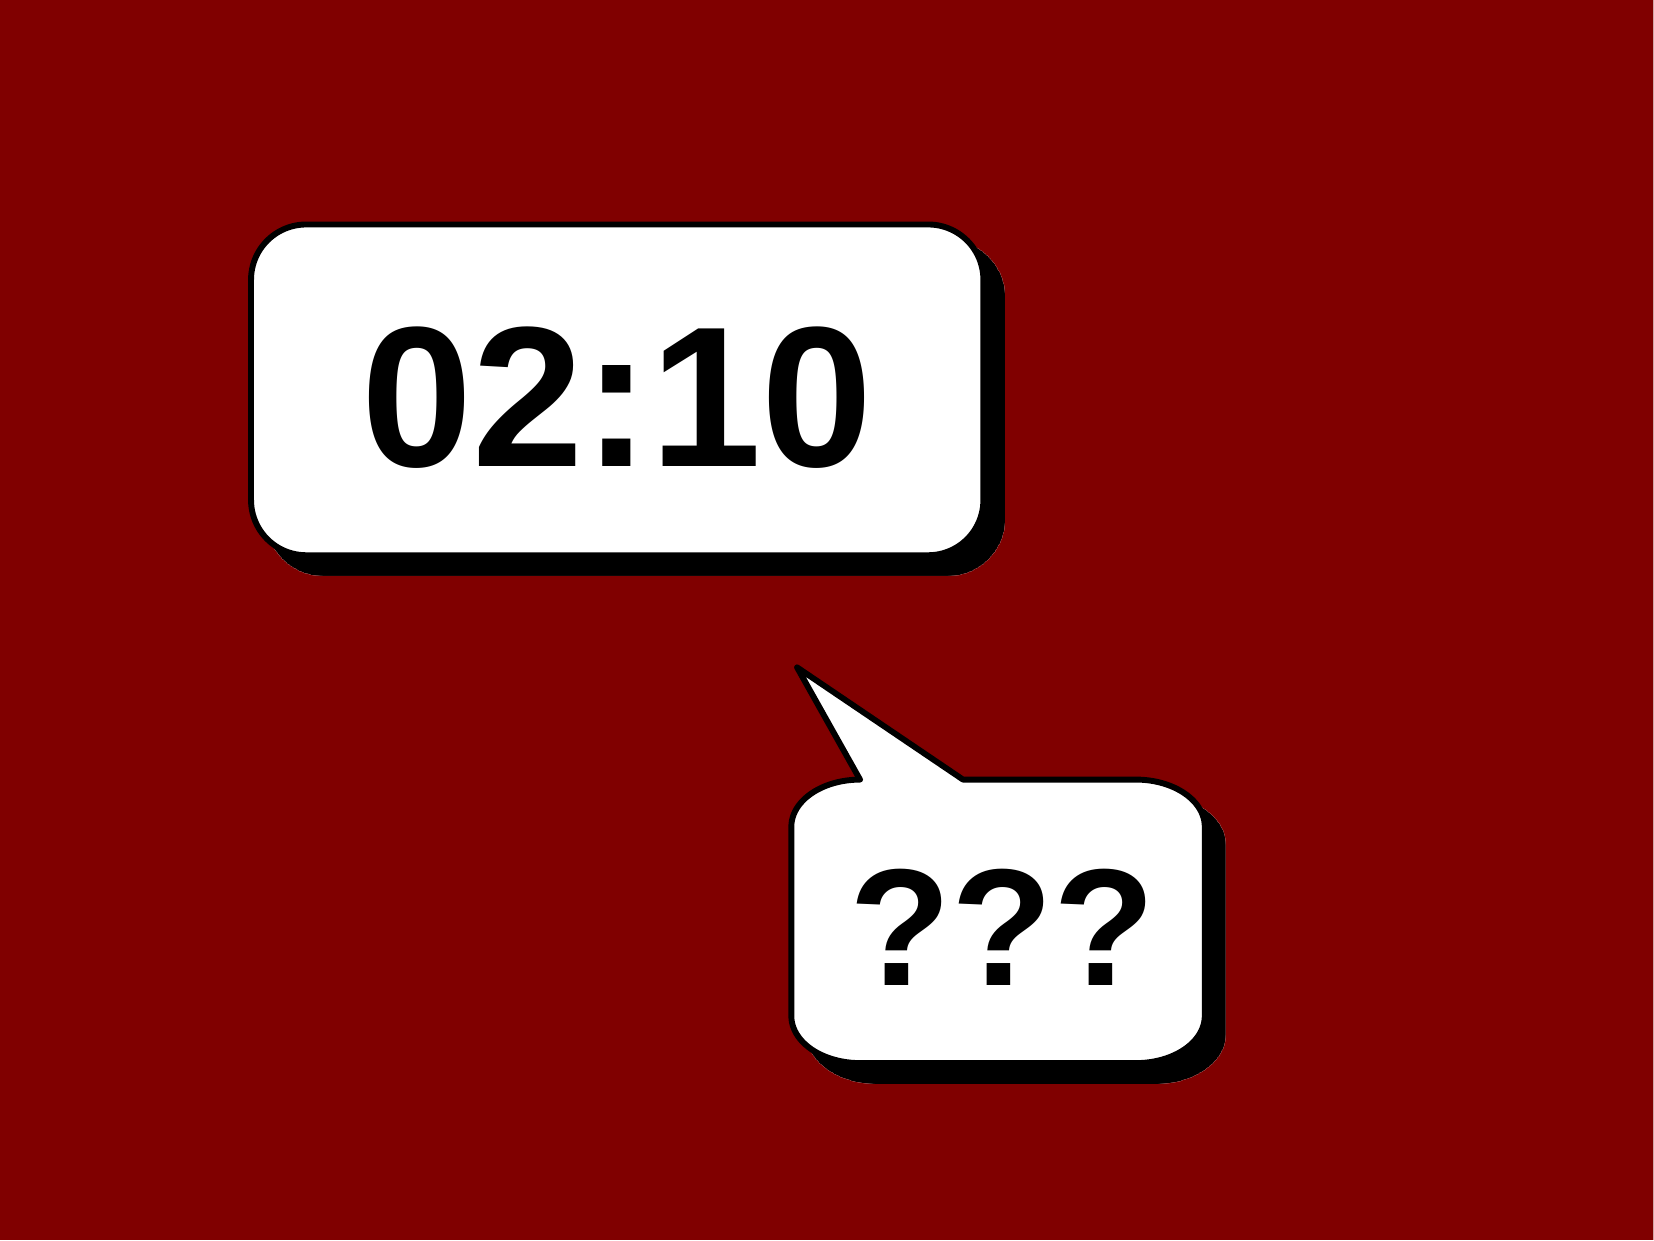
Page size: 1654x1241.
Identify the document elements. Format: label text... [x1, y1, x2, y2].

text_box 02:10 [298, 277, 937, 526]
text_box ??? [617, 826, 1388, 1037]
text_box [798, 1037, 1198, 1064]
text_box [791, 667, 1205, 826]
text_box [251, 224, 984, 556]
